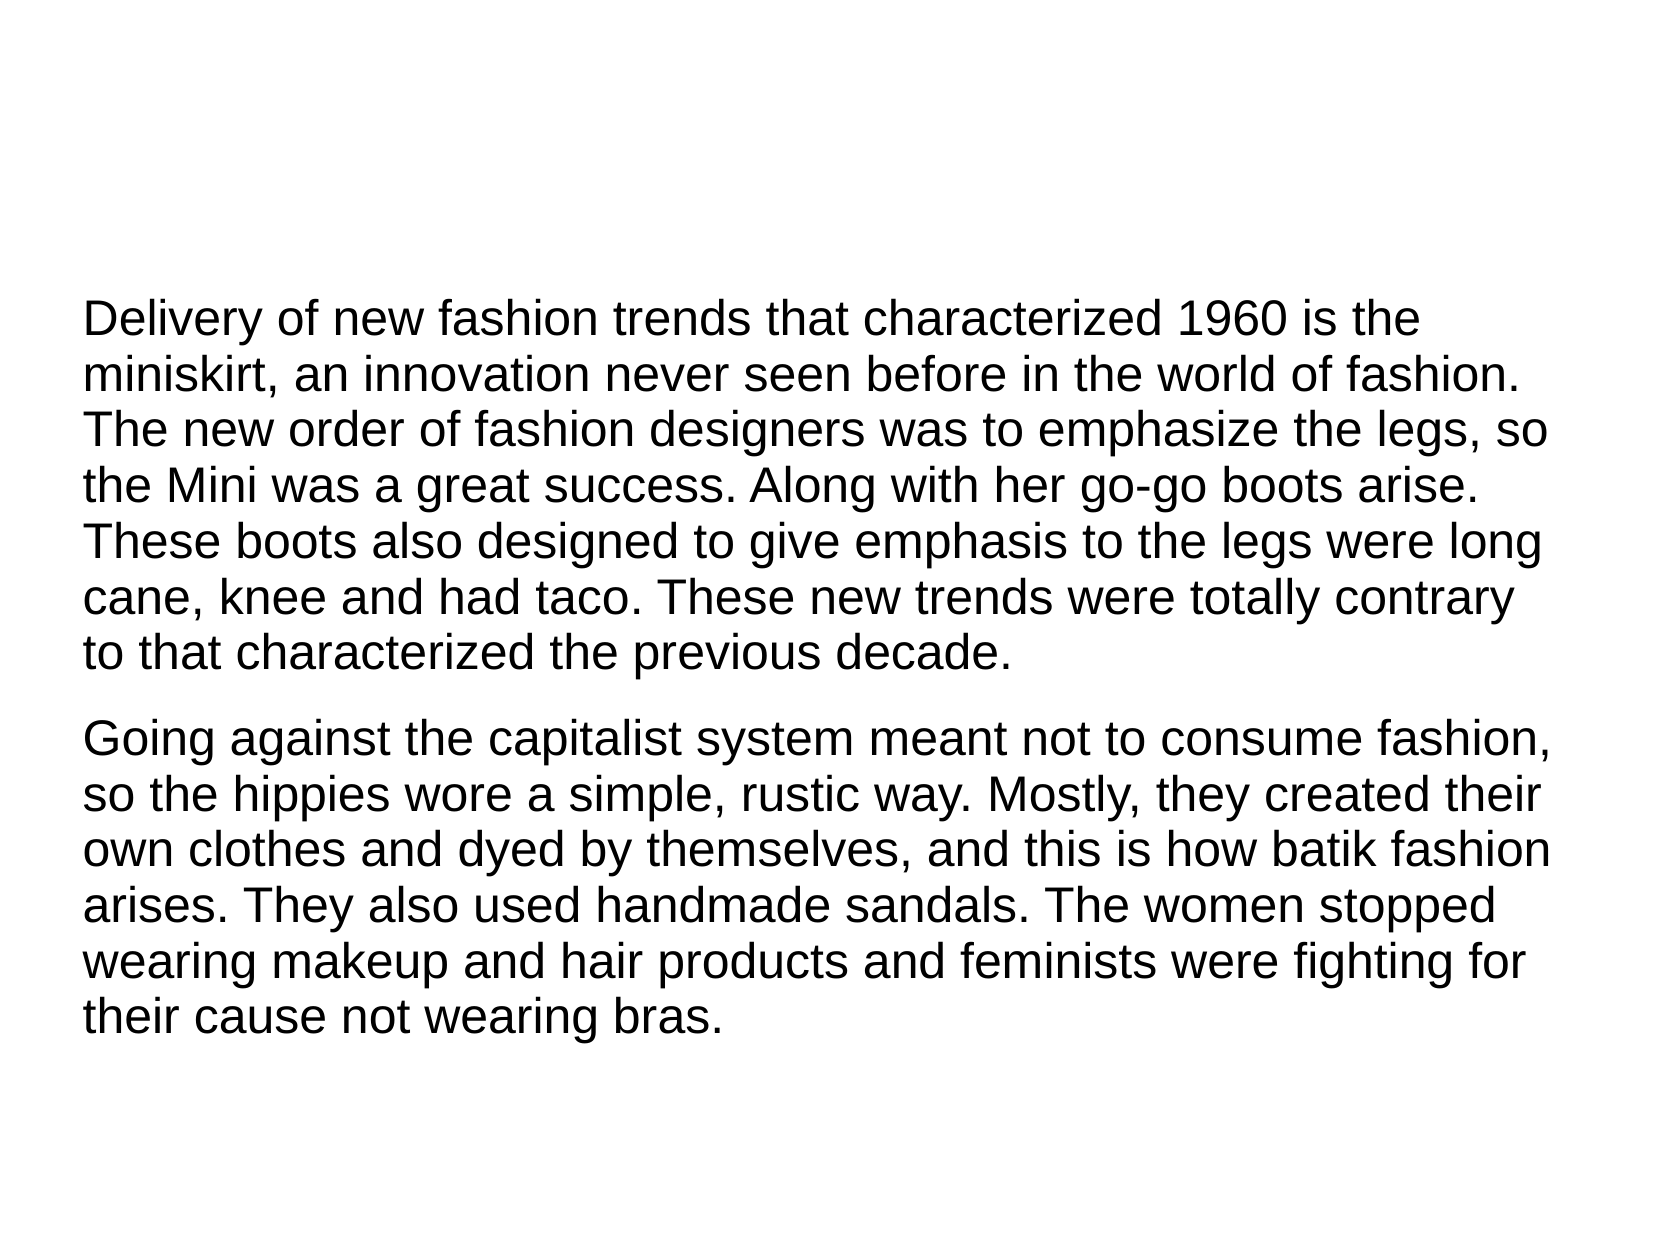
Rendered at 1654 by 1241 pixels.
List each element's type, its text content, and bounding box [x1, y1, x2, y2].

list Delivery of new fashion trends that characterized 1960 is the miniskirt, an innovation never seen before in the world of fashion. The new order of fashion designers was to emphasize the legs, so the Mini was a great success. Along with her go-go boots arise. These boots also designed to give emphasis to the legs were long cane, knee and had taco. These new trends were totally contrary to that characterized the previous decade. Going against the capitalist system meant not to consume fashion, so the hippies wore a simple, rustic way. Mostly, they created their own clothes and dyed by themselves, and this is how batik fashion arises. They also used handmade sandals. The women stopped wearing makeup and hair products and feminists were fighting for their cause not wearing bras. [82, 290, 1571, 1109]
